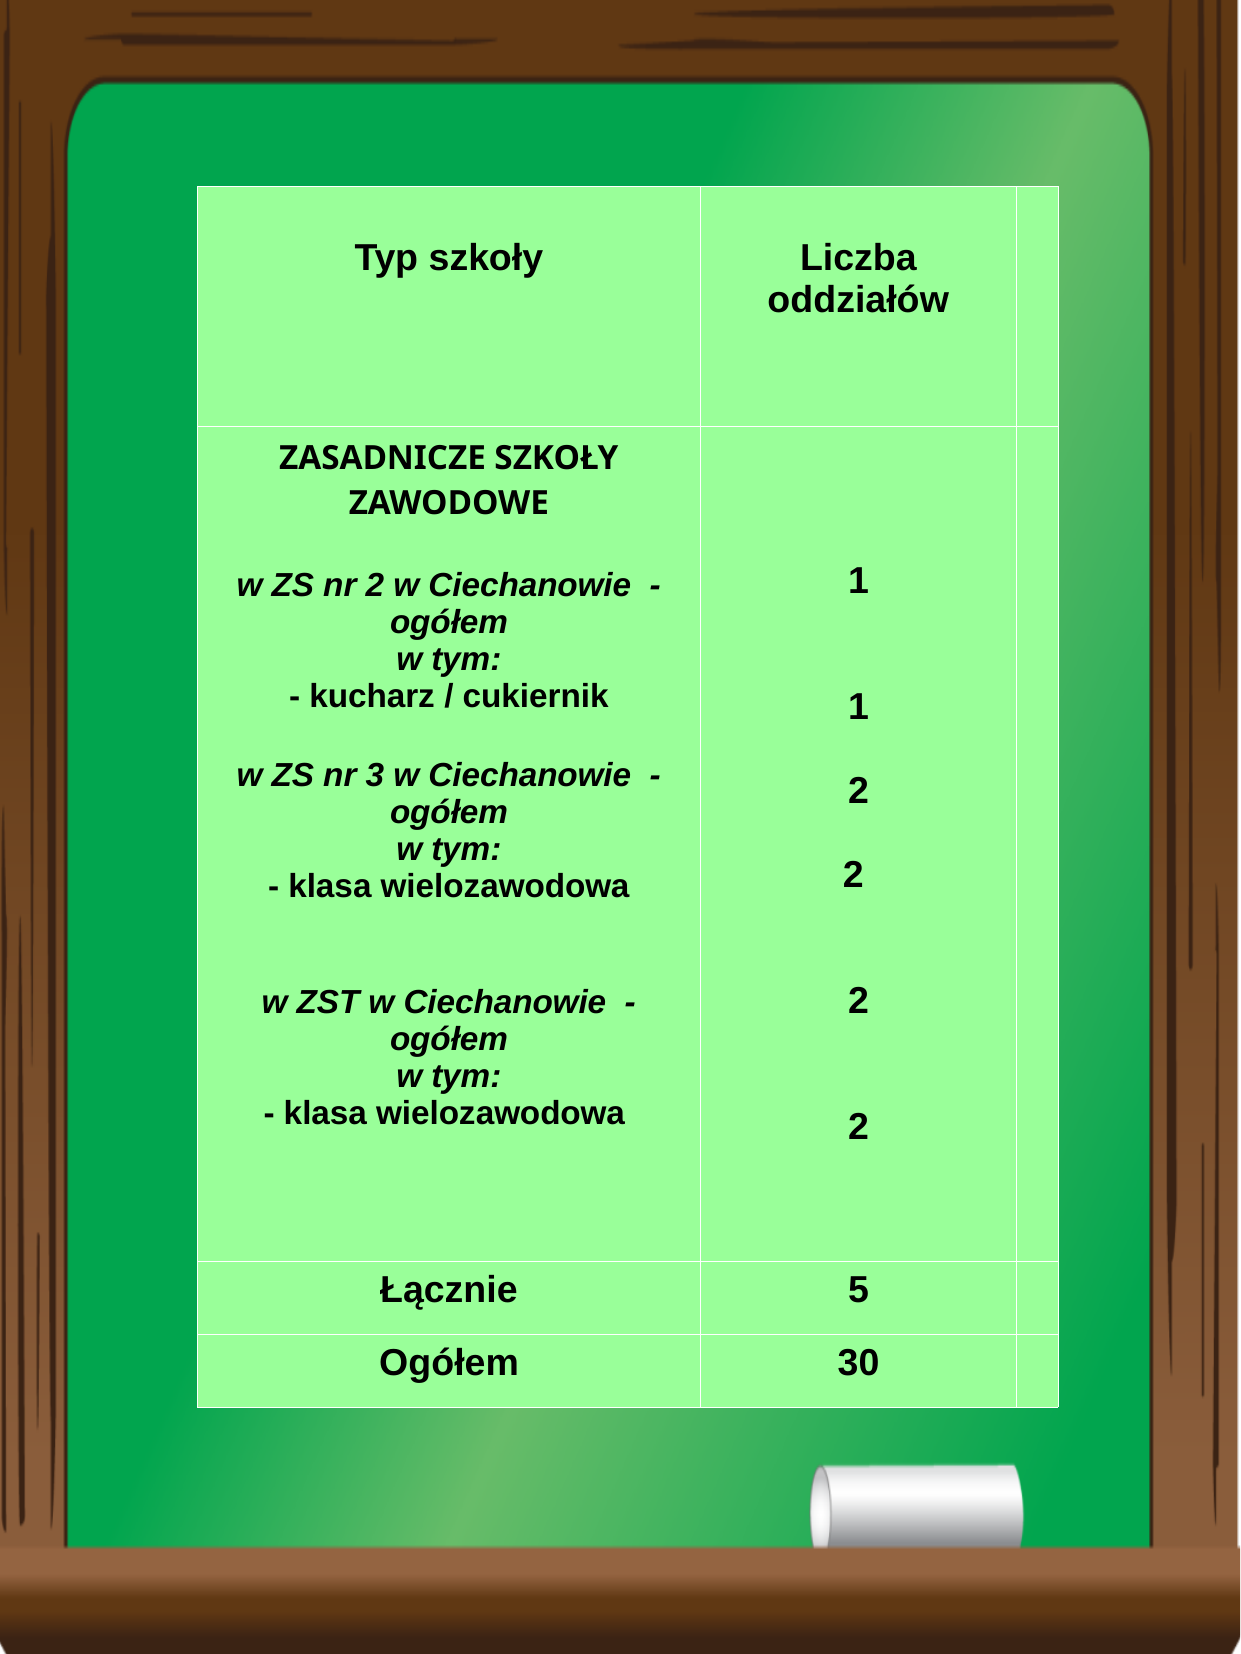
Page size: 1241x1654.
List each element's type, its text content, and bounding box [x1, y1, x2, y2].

picture [0, 0, 1241, 1654]
table_cell [1017, 1335, 1058, 1407]
table_cell 30 [701, 1335, 1016, 1407]
table_cell ZASADNICZE SZKOŁY ZAWODOWE w ZS nr 2 w Ciechanowie - ogółem w tym: - kucharz / cukiernik w ZS nr 3 w Ciechanowie - ogółem w tym: - klasa wielozawodowa w ZST w Ciechanowie - ogółem w tym: - klasa wielozawodowa [198, 427, 700, 1261]
table_cell 5 [701, 1262, 1016, 1334]
table_header Typ szkoły [198, 187, 700, 426]
table_cell 1 1 2 2 2 2 [701, 427, 1016, 1261]
table_header Liczba oddziałów [701, 187, 1016, 426]
table_cell Łącznie [198, 1262, 700, 1334]
table_cell [1017, 1262, 1058, 1334]
table_header [1017, 187, 1058, 426]
table_cell [1017, 427, 1058, 1261]
table_cell Ogółem [198, 1335, 700, 1407]
